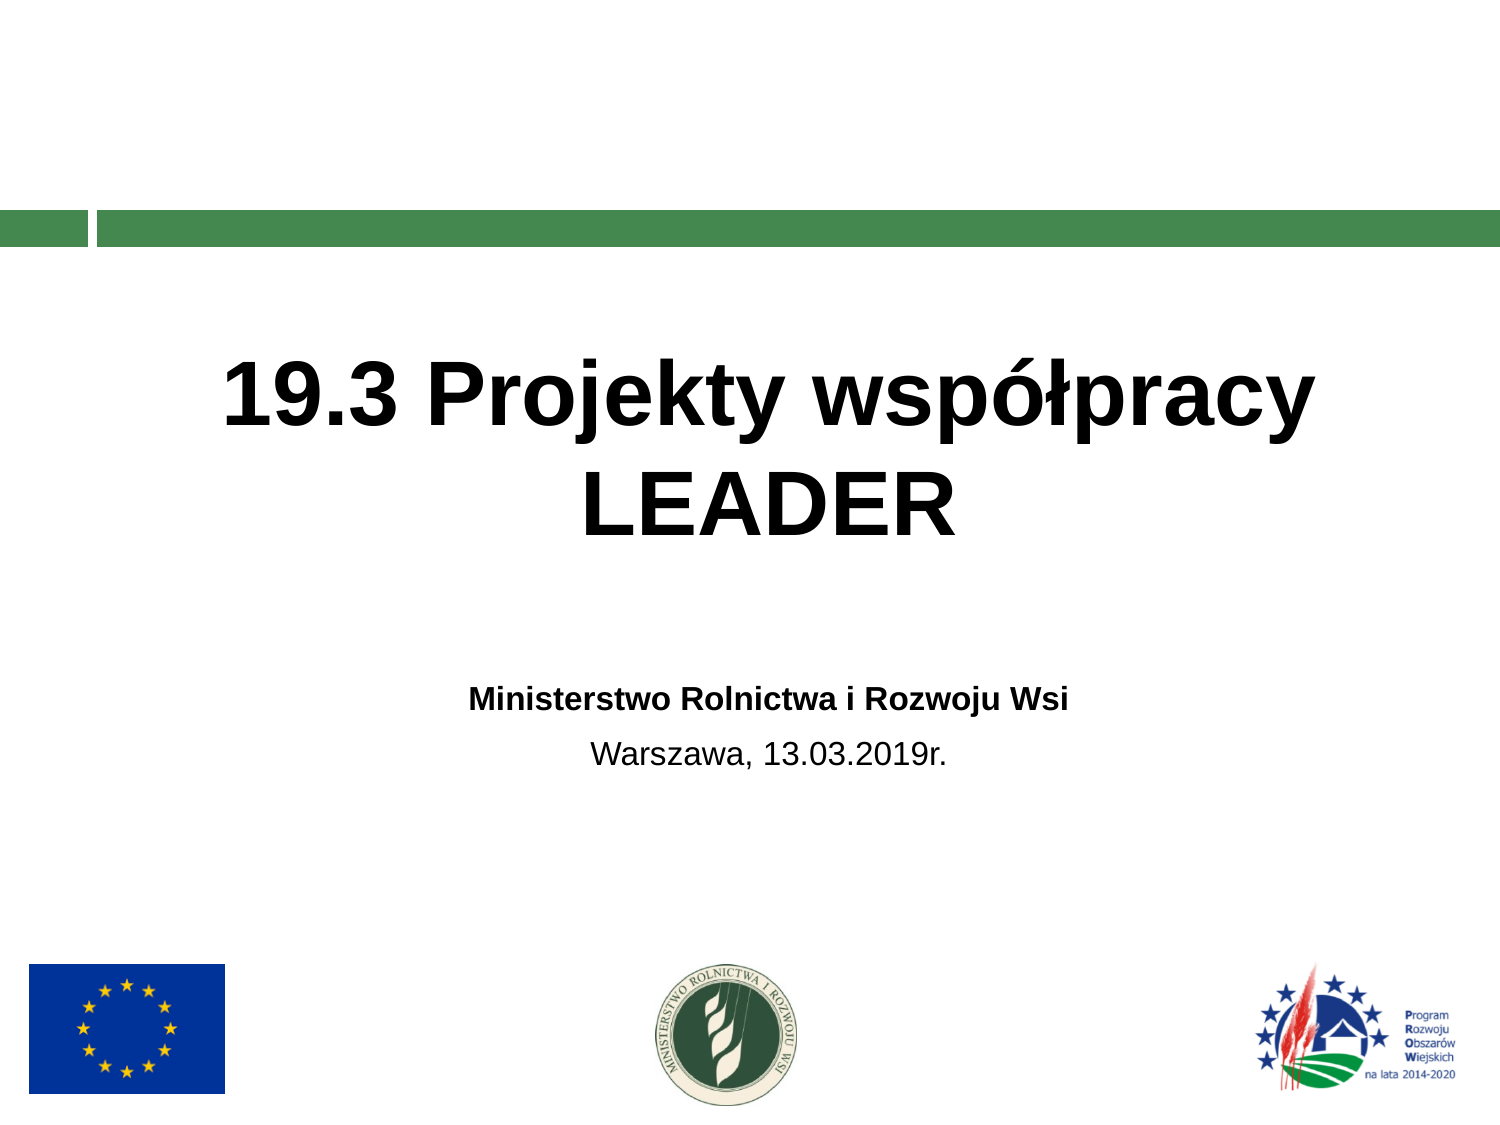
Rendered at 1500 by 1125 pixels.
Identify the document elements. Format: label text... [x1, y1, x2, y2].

list 19.3 Projekty współpracy LEADER Ministerstwo Rolnictwa i Rozwoju Wsi Warszawa, 13.03.2019r. [100, 326, 1438, 956]
